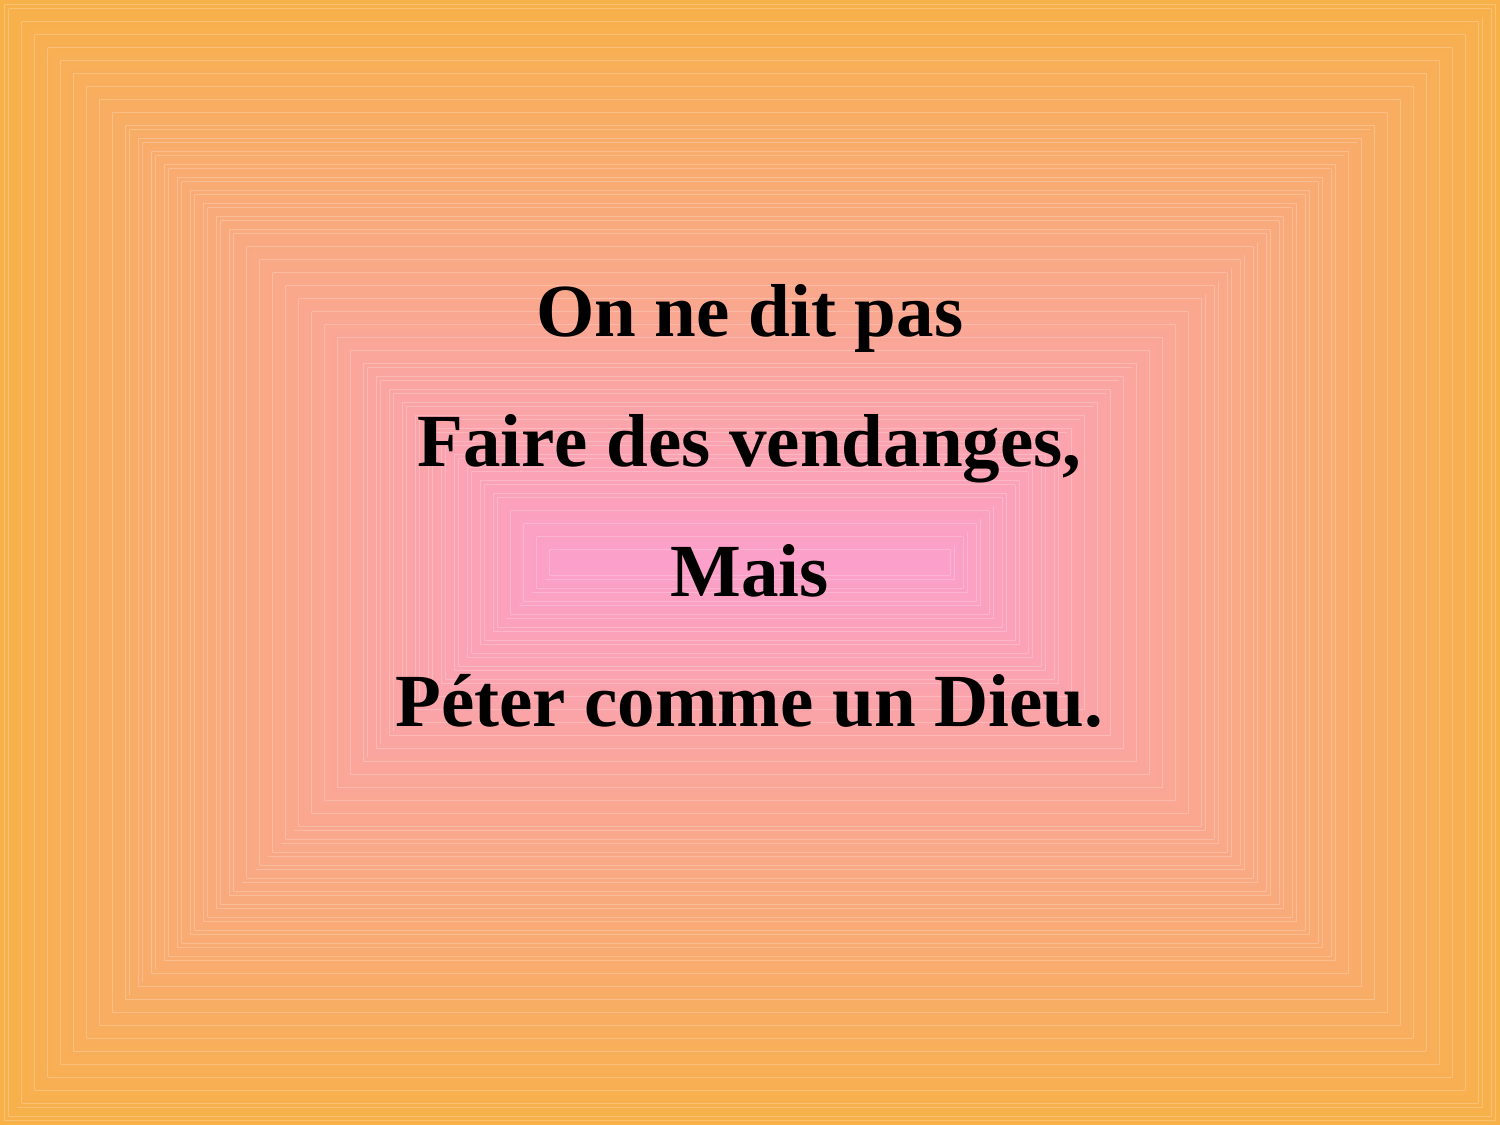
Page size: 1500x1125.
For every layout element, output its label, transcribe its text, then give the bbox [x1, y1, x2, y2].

text_box On ne dit pas Faire des vendanges, Mais Péter comme un Dieu. [381, 262, 1119, 751]
